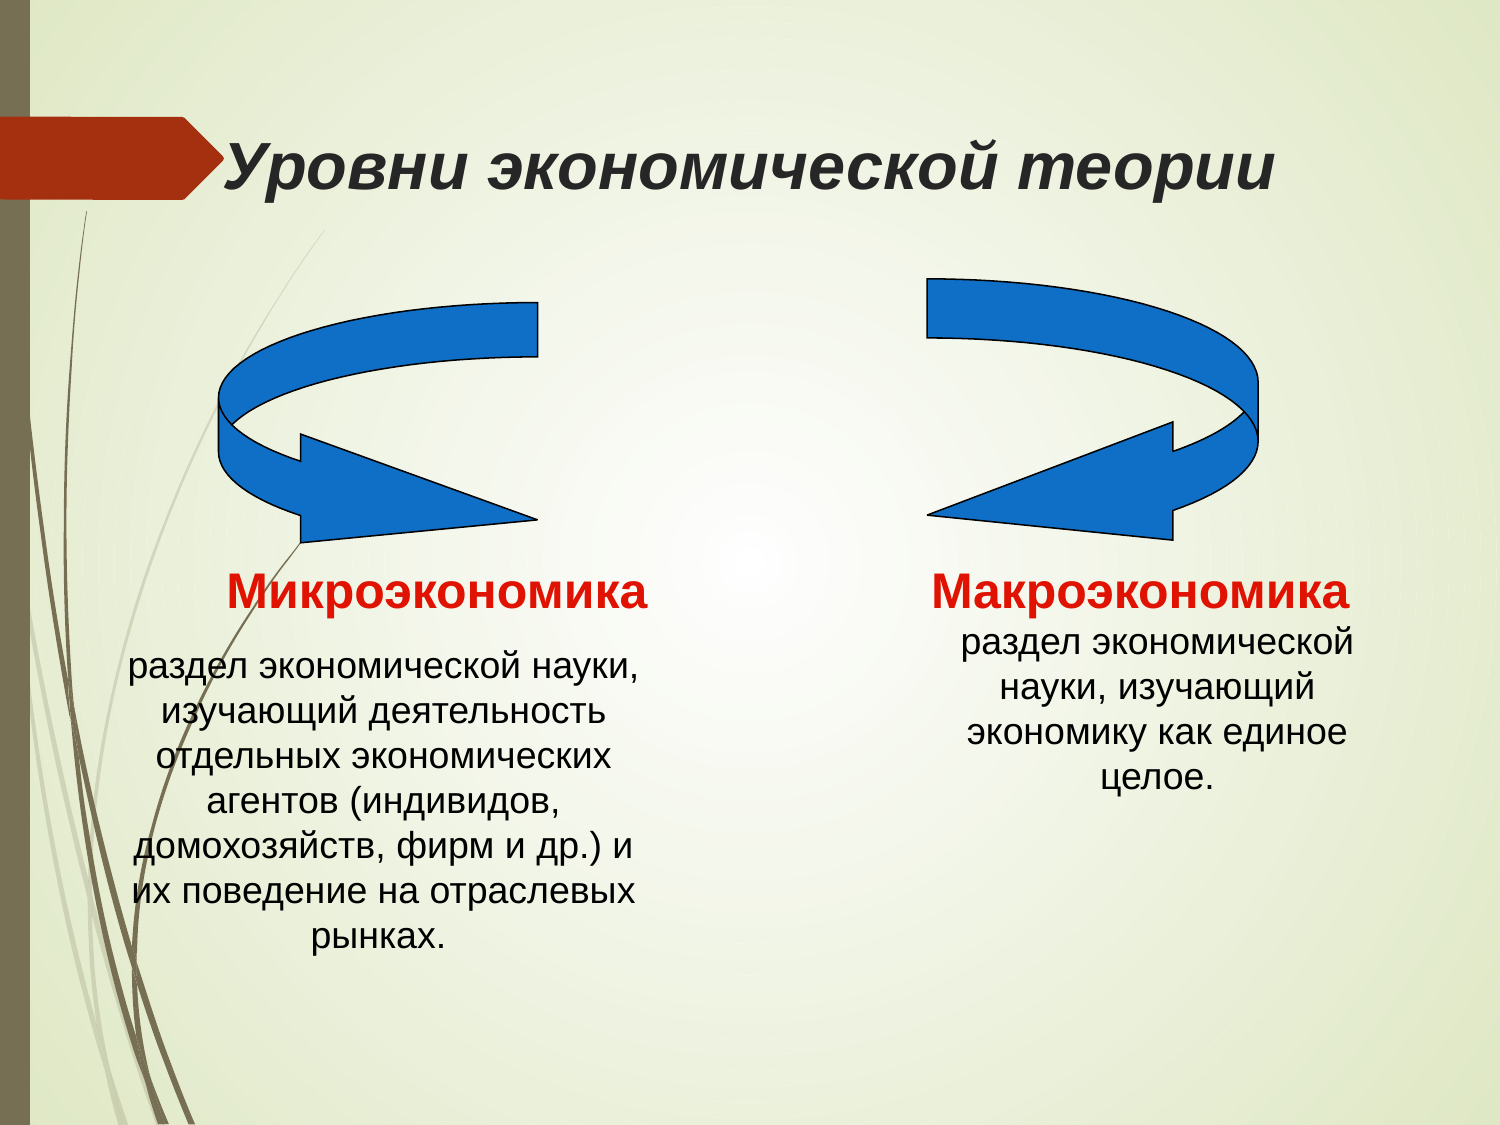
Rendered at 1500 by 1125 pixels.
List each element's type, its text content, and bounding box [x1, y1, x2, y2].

text_box Микроэкономика [194, 550, 680, 626]
text_box Макроэкономика [916, 551, 1365, 609]
text_box [927, 278, 1259, 541]
title Уровни экономической теории [75, 115, 1426, 256]
text_box раздел экономической науки, изучающий экономику как единое целое. [903, 609, 1412, 805]
text_box раздел экономической науки, изучающий деятельность отдельных экономических агентов (индивидов, домохозяйств, фирм и др.) и их поведение на отраслевых рынках. [100, 633, 668, 964]
text_box [218, 302, 538, 543]
